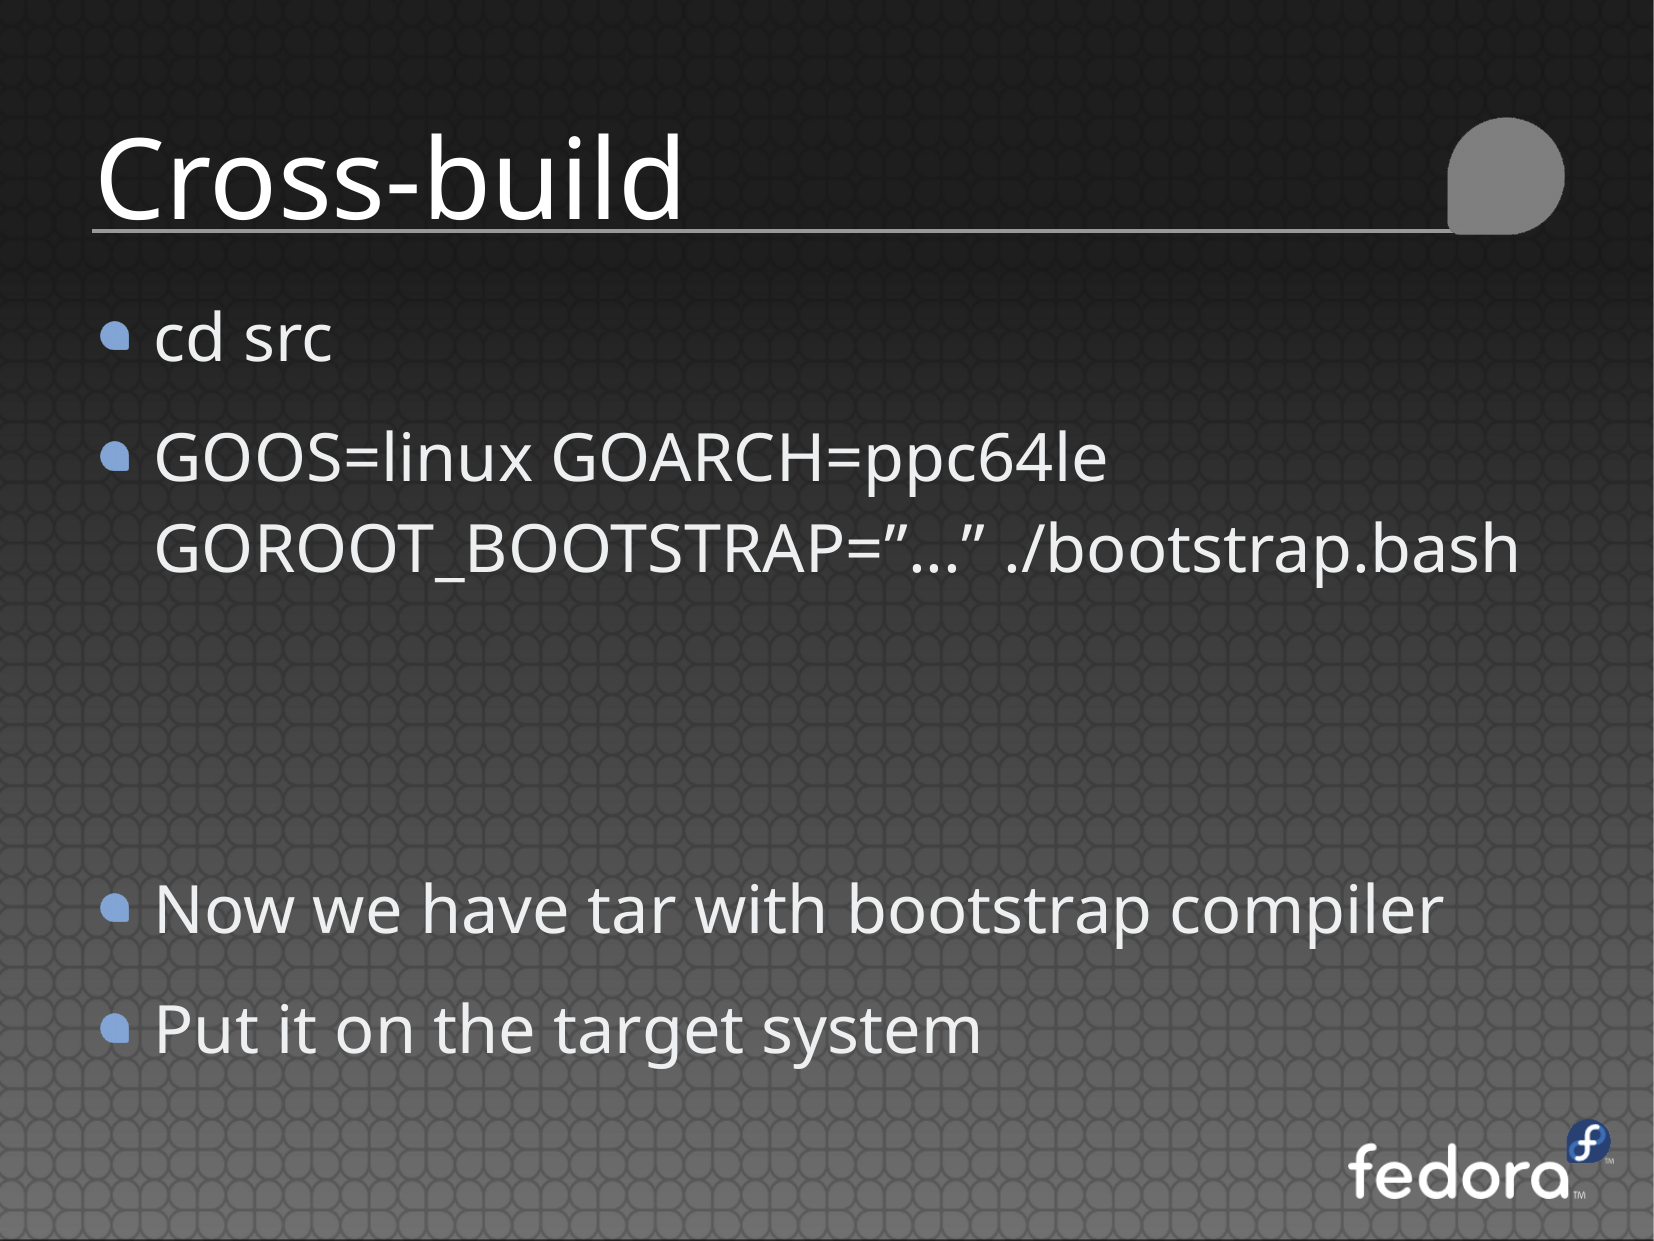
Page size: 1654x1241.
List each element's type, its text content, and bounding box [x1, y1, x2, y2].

picture [0, 0, 1654, 1241]
list cd src GOOS=linux GOARCH=ppc64le GOROOT_BOOTSTRAP=”...” ./bootstrap.bash Now we have tar with bootstrap compiler Put it on the target system [82, 290, 1571, 1094]
title Cross-build [94, 100, 1426, 251]
